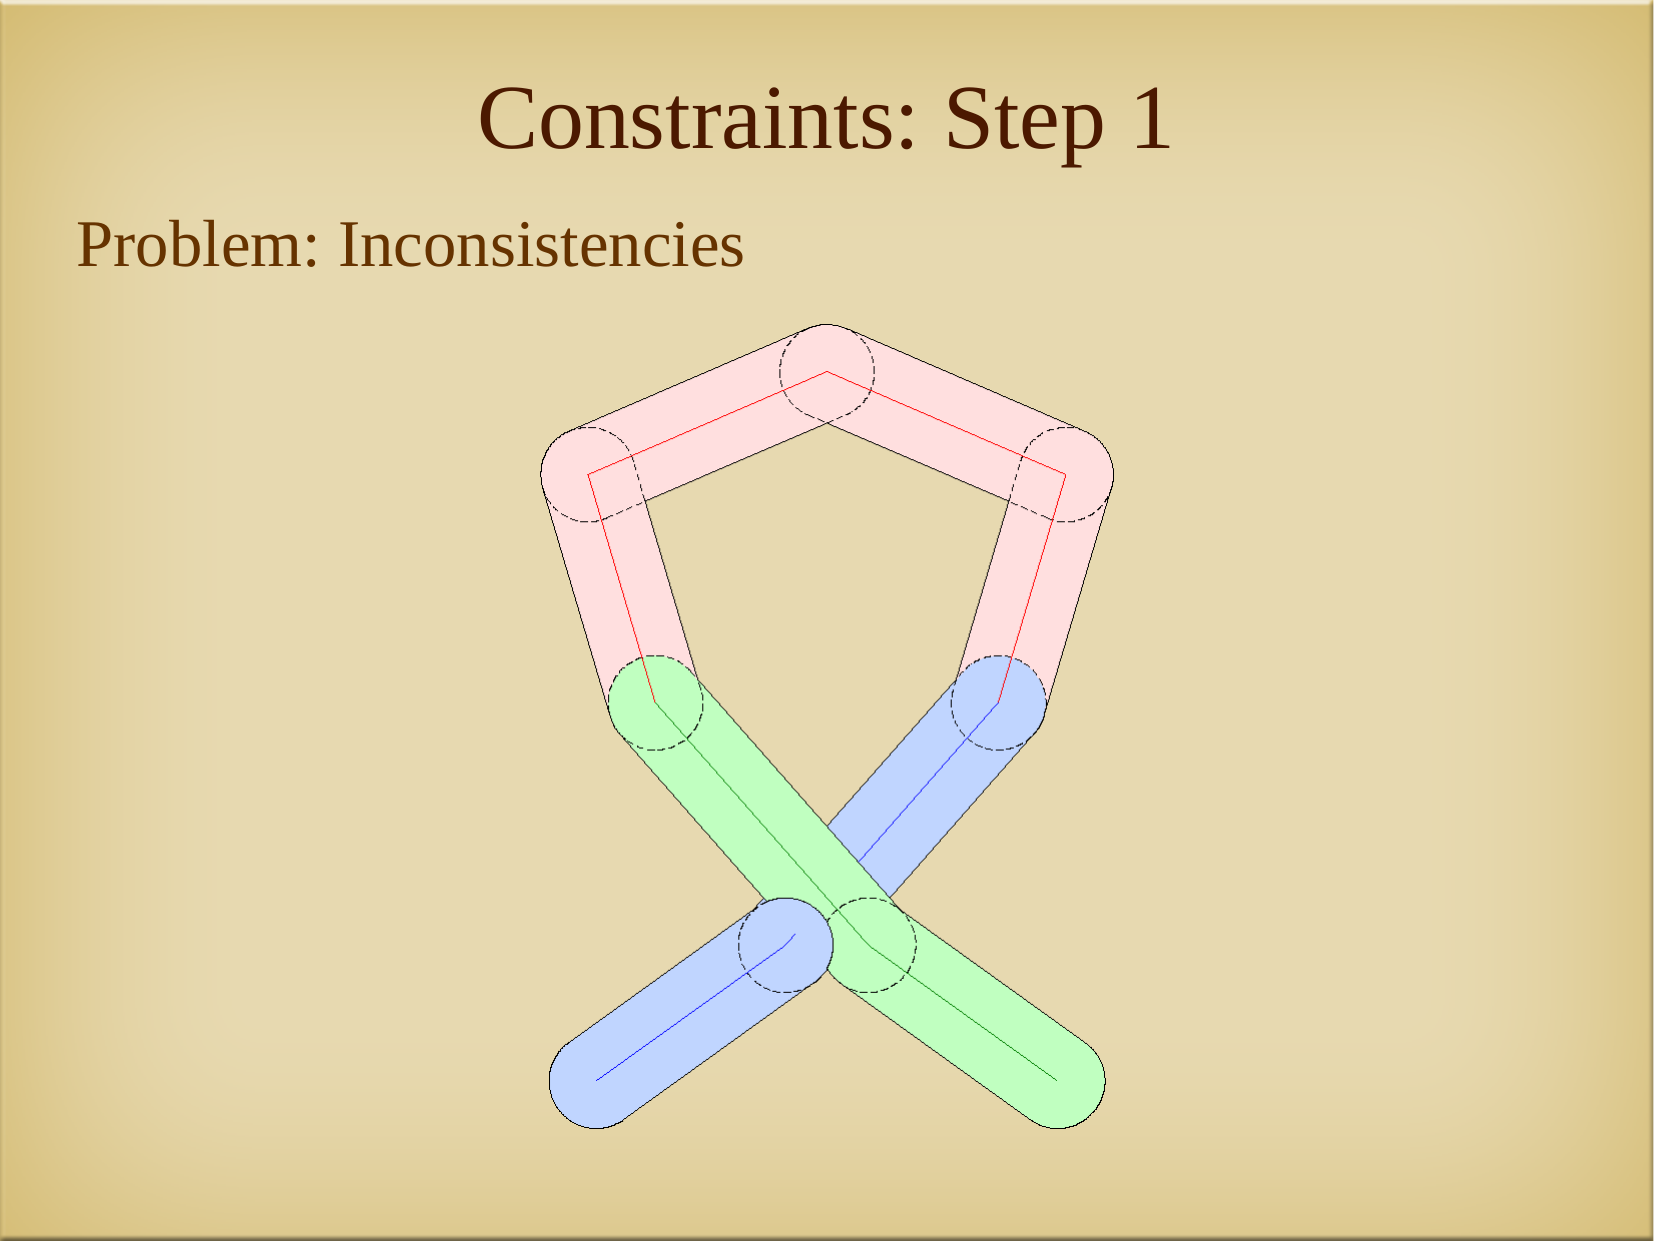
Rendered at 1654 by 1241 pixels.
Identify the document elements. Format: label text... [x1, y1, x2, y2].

list Problem: Inconsistencies [59, 206, 1595, 1182]
picture [0, 0, 1654, 1241]
title Constraints: Step 1 [59, 58, 1595, 178]
